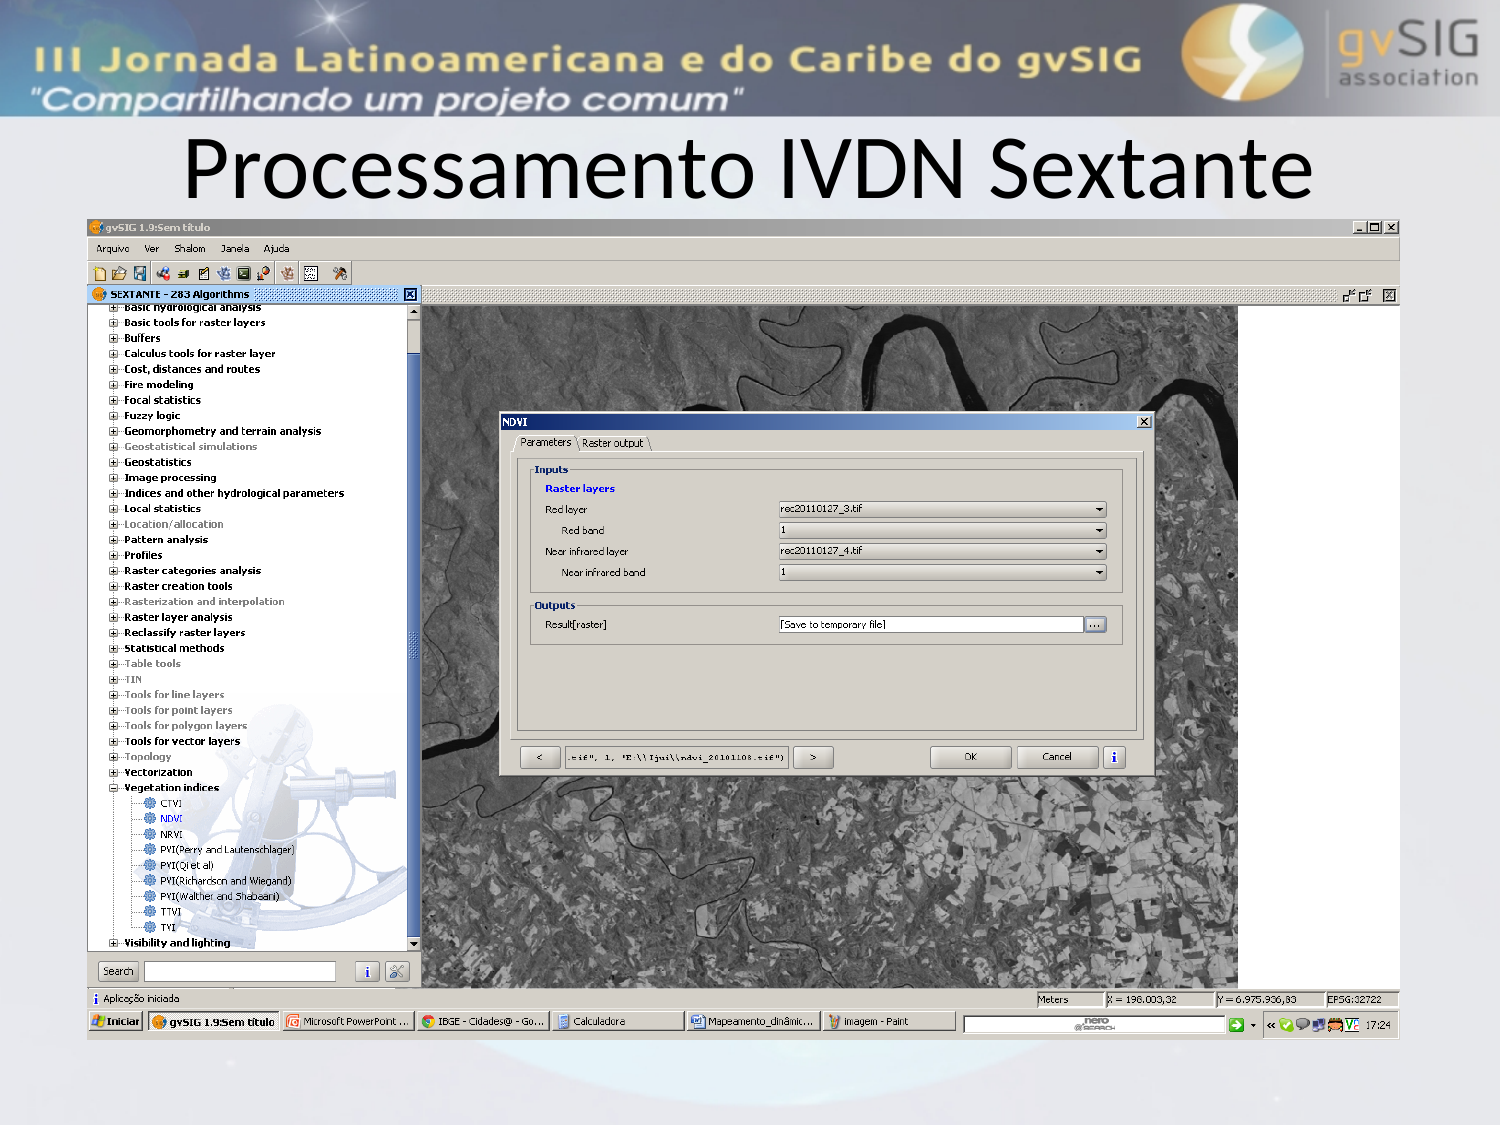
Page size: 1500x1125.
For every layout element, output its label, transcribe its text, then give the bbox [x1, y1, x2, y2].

title Processamento IVDN Sextante [75, 44, 1426, 280]
text_box [87, 280, 1400, 1040]
picture [0, 0, 1500, 1125]
